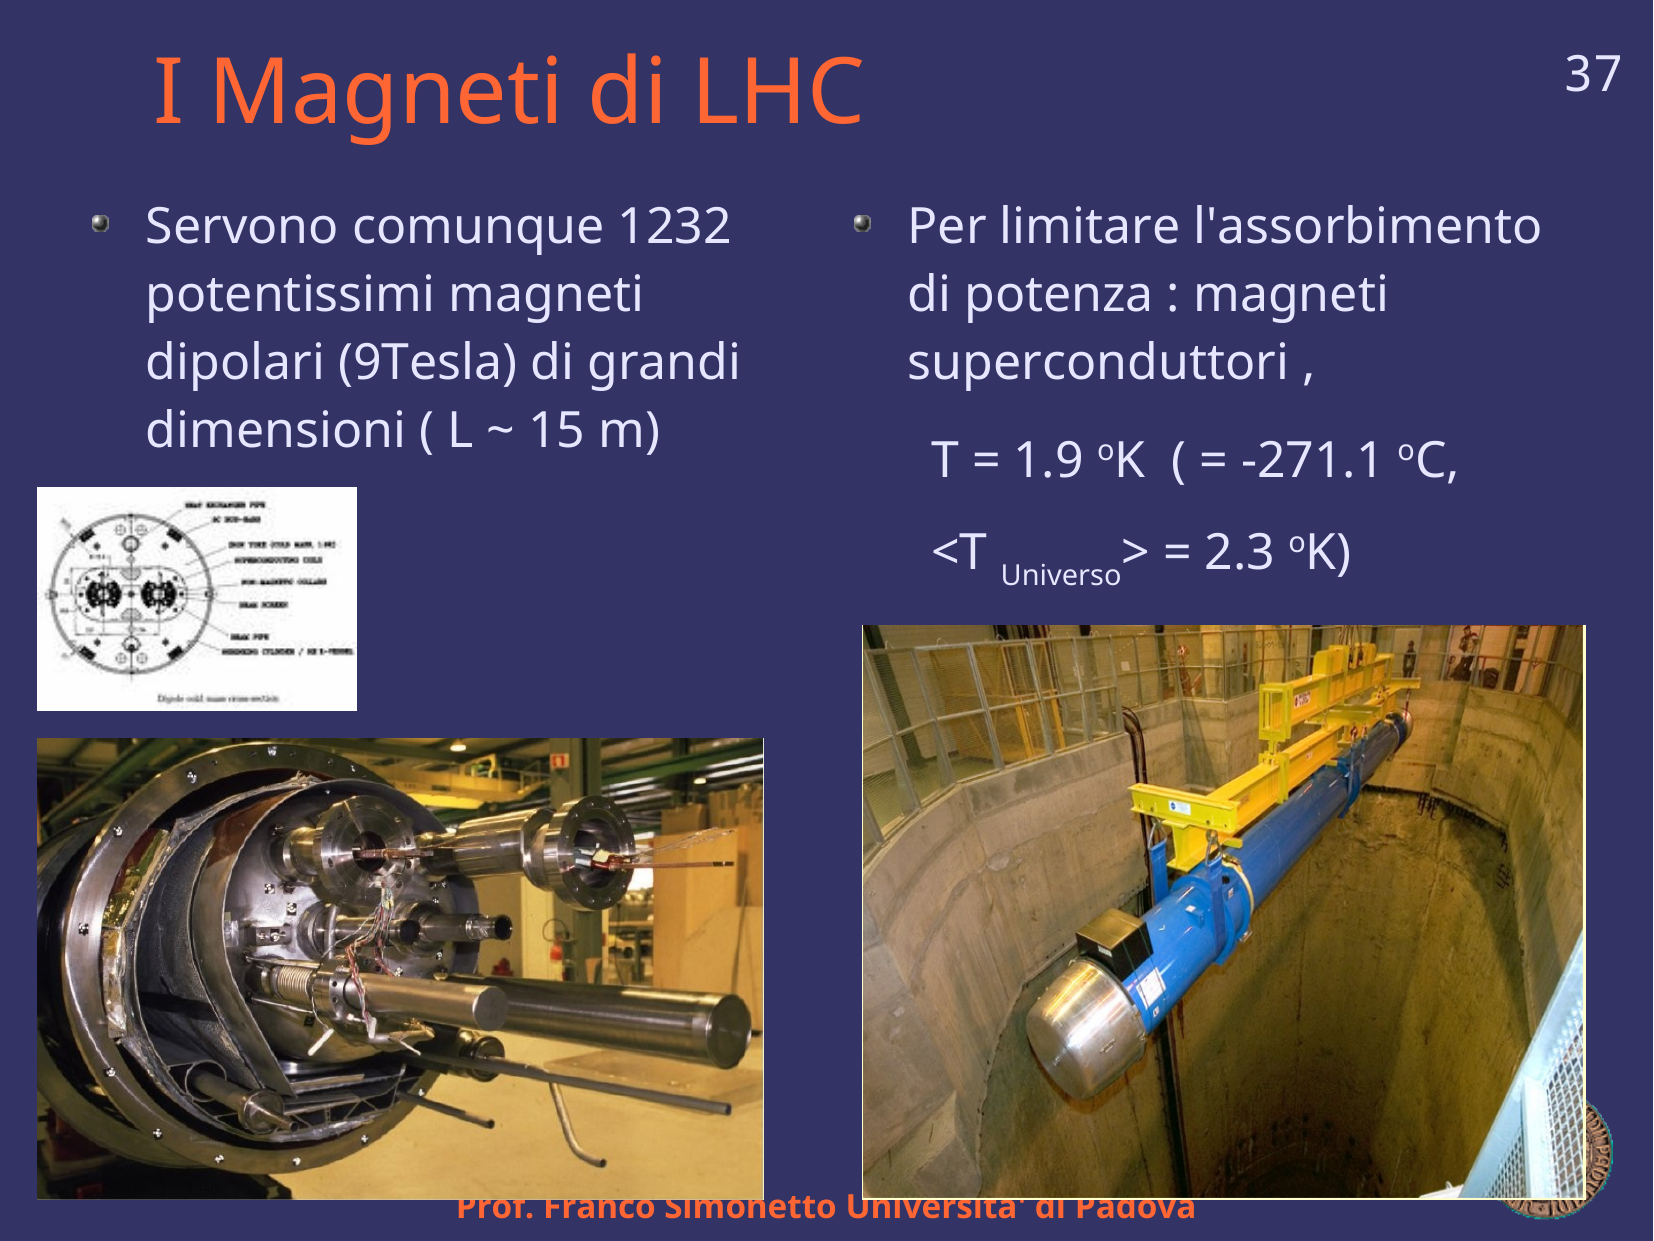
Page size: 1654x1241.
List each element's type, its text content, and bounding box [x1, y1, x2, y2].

list Servono comunque 1232 potentissimi magneti dipolari (9Tesla) di grandi dimensioni ( L ~ 15 m) [75, 189, 801, 1084]
picture [862, 625, 1613, 1221]
title I Magneti di LHC [82, 37, 938, 139]
picture [37, 738, 764, 1201]
list Per limitare l'assorbimento di potenza : magneti superconduttori , T = 1.9 oK ( = -271.1 oC, <T Universo> = 2.3 oK) [836, 189, 1563, 1084]
picture [37, 487, 357, 712]
